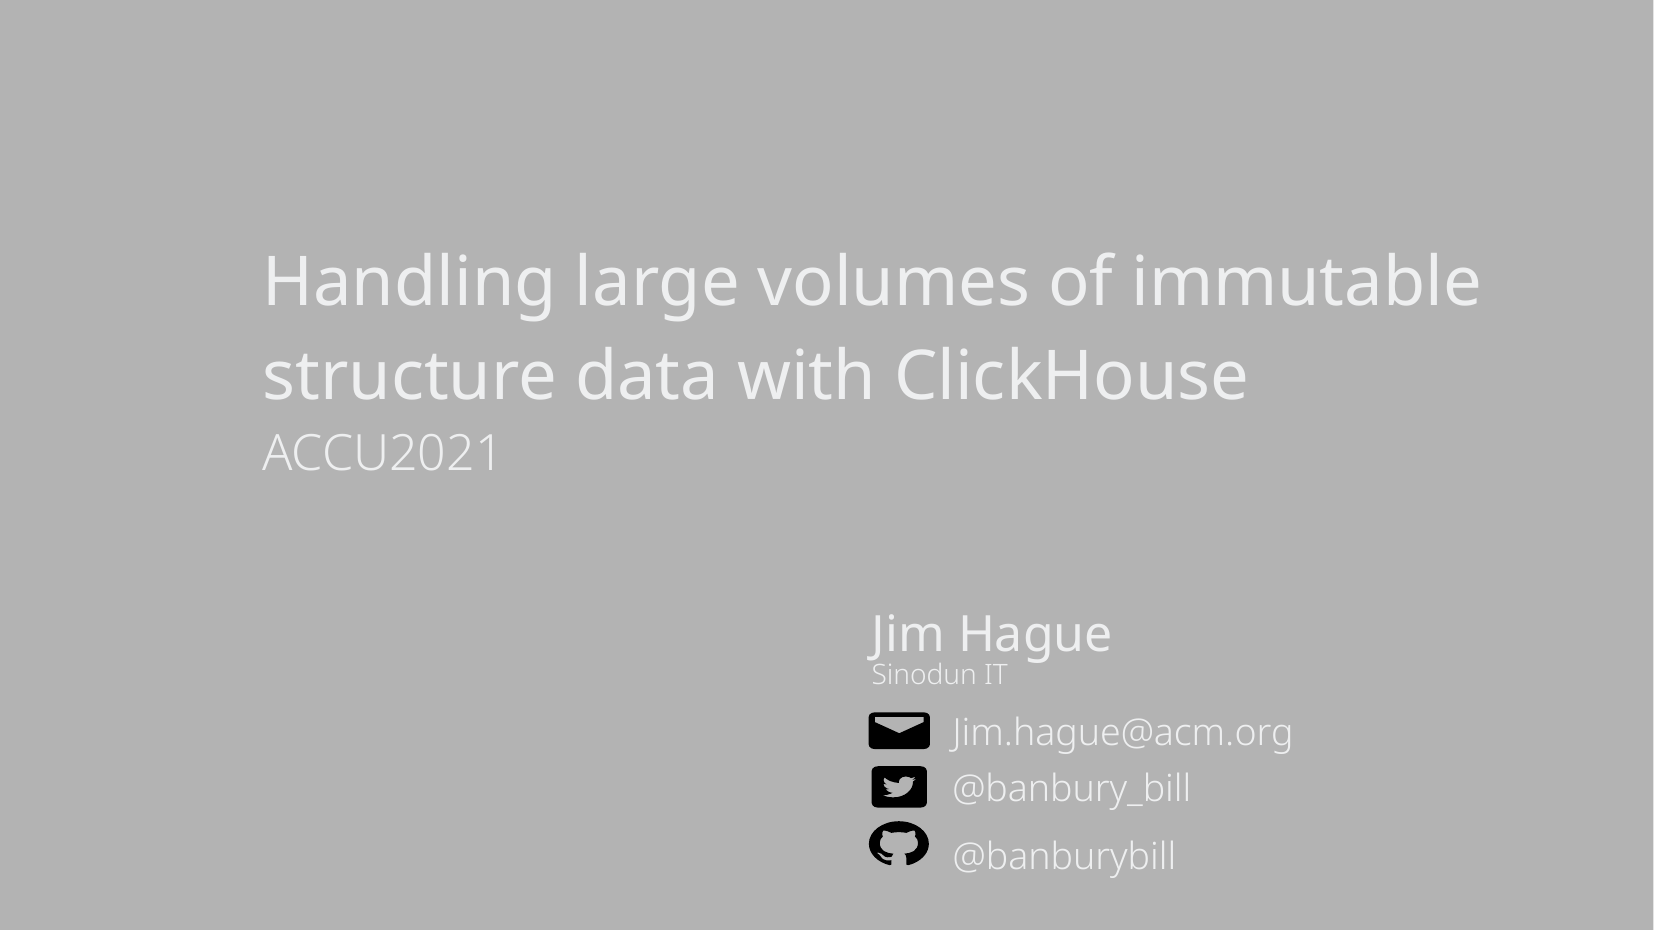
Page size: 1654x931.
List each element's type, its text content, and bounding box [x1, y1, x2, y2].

subtitle ACCU2021 [262, 421, 1613, 481]
text_box Jim Hague [856, 590, 1608, 677]
text_box @banburybill [937, 821, 1613, 881]
title Handling large volumes of immutable structure data with ClickHouse [262, 245, 1613, 406]
text_box @banbury_bill [937, 757, 1613, 817]
picture [861, 701, 938, 872]
text_box Sinodun IT [856, 646, 1607, 713]
text_box Jim.hague@acm.org [938, 701, 1613, 757]
